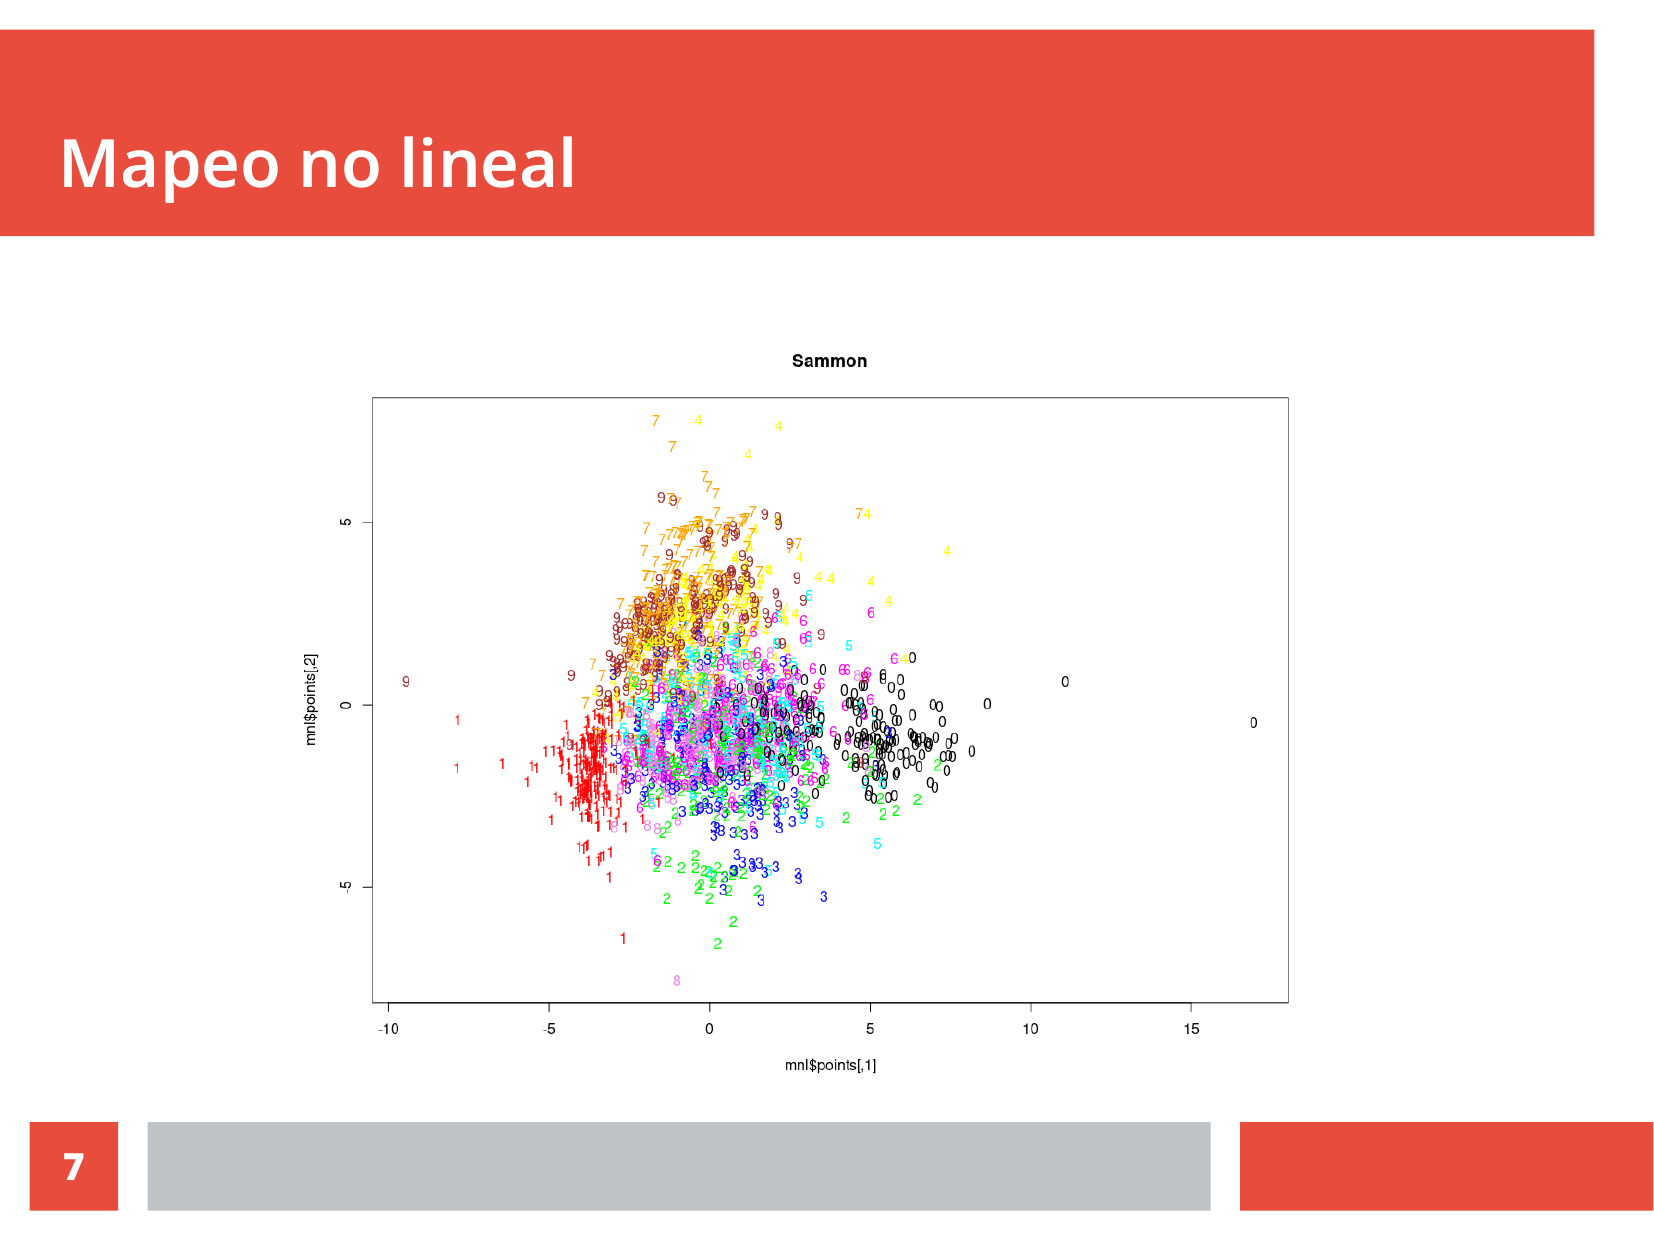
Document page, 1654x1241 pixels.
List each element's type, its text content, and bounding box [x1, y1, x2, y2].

title Mapeo no lineal [59, 59, 1595, 207]
picture [299, 324, 1325, 1093]
